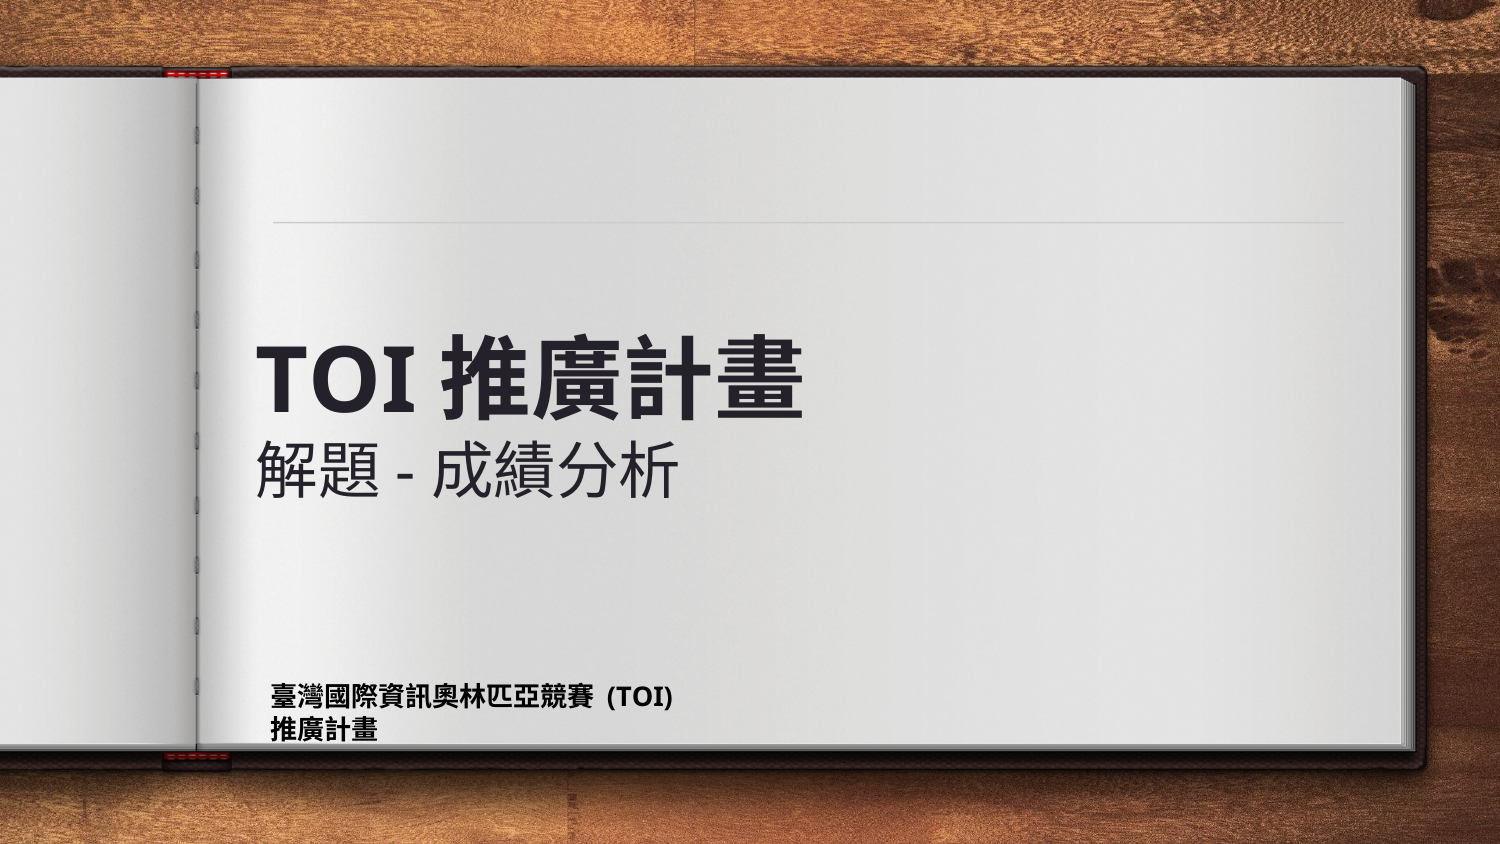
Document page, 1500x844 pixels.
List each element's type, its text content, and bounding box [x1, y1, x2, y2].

text_box TOI推廣計畫 解題-成績分析 [240, 262, 894, 565]
